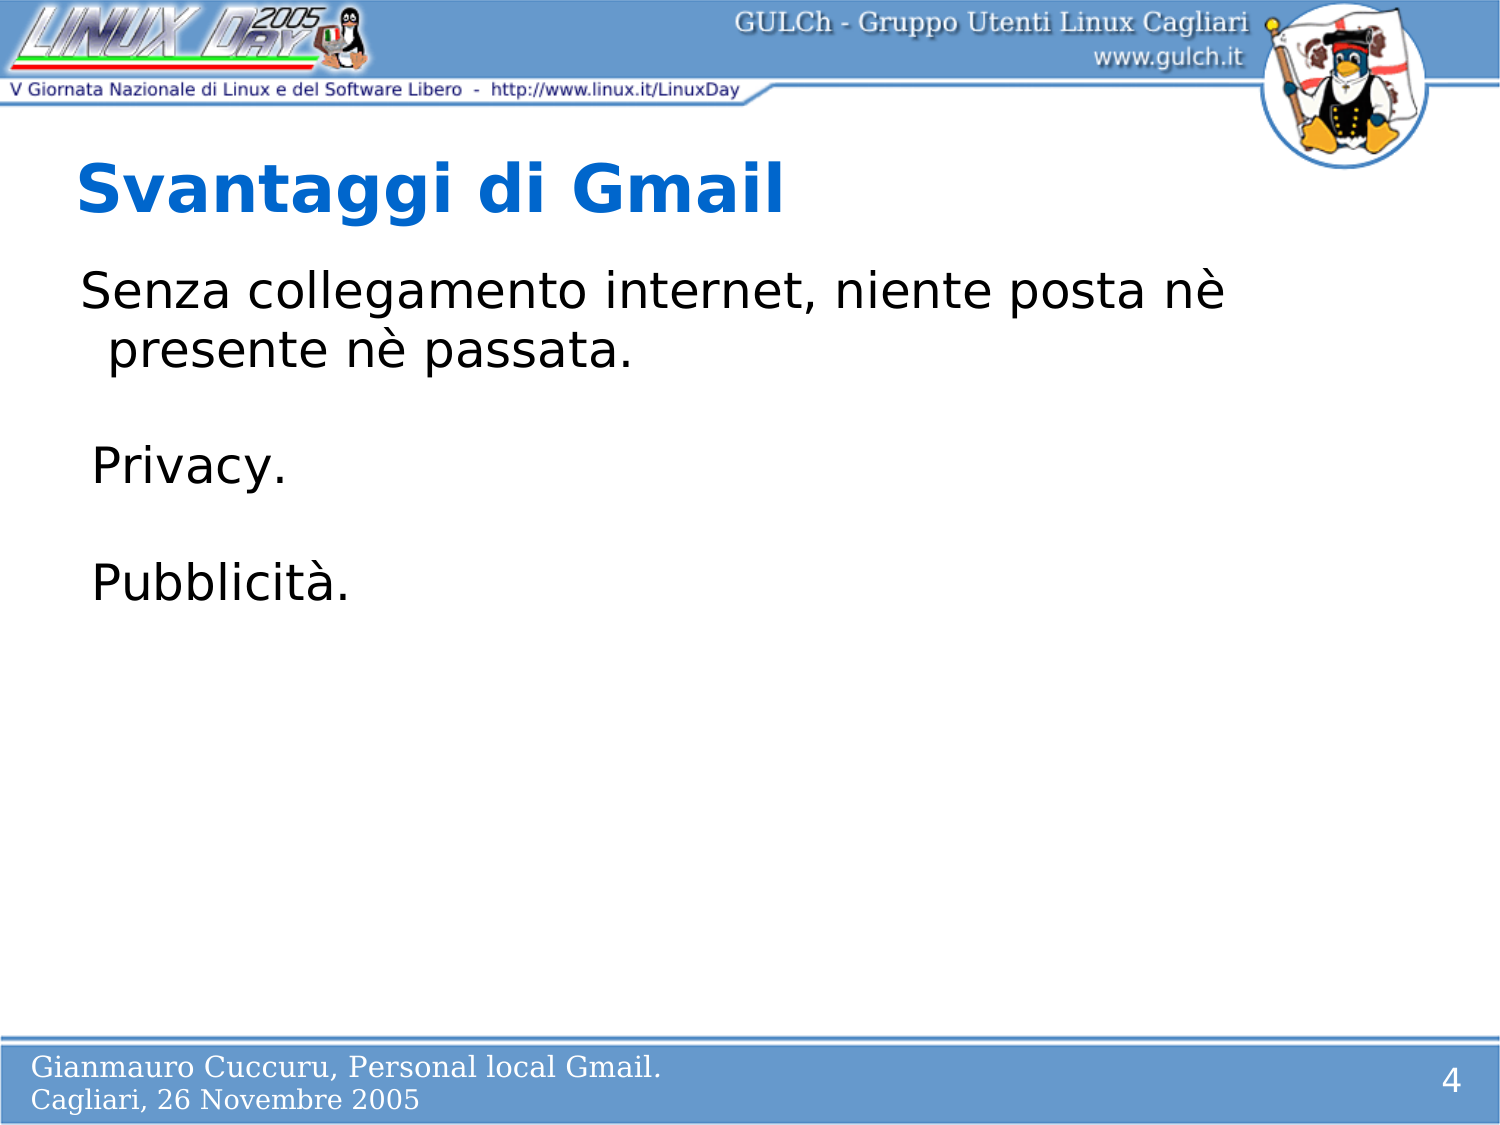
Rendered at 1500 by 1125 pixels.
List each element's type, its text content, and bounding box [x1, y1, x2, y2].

text_box Svantaggi di Gmail [75, 149, 788, 228]
text_box Senza collegamento internet, niente posta nè presente nè passata. Privacy. Pubblicità. [75, 262, 1426, 1013]
picture [0, 0, 1500, 1125]
